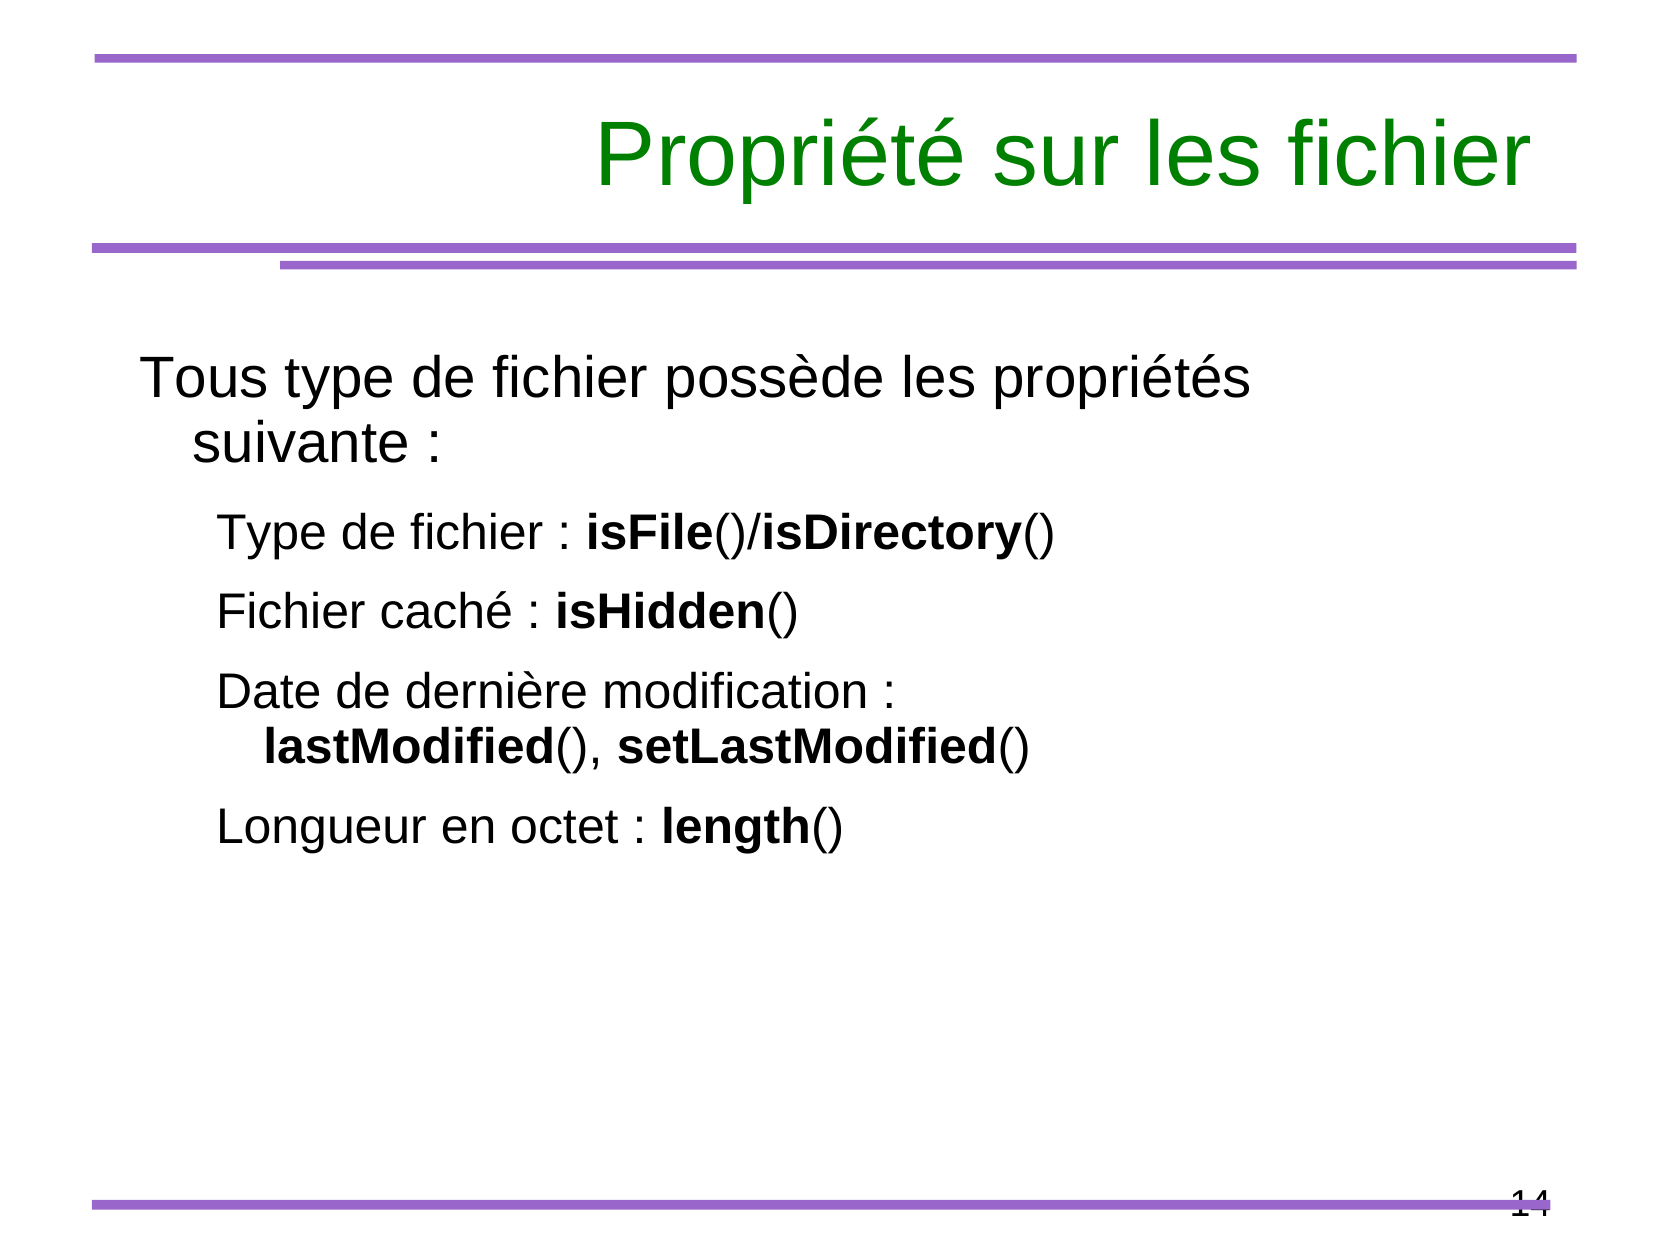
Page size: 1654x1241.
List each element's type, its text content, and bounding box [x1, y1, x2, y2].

title Propriété sur les fichier [121, 49, 1534, 257]
list Tous type de fichier possède les propriétés suivante : Type de fichier : isFile()/isDirectory() Fichier caché : isHidden() Date de dernière modification : lastModified(), setLastModified() Longueur en octet : length() [121, 344, 1534, 1127]
